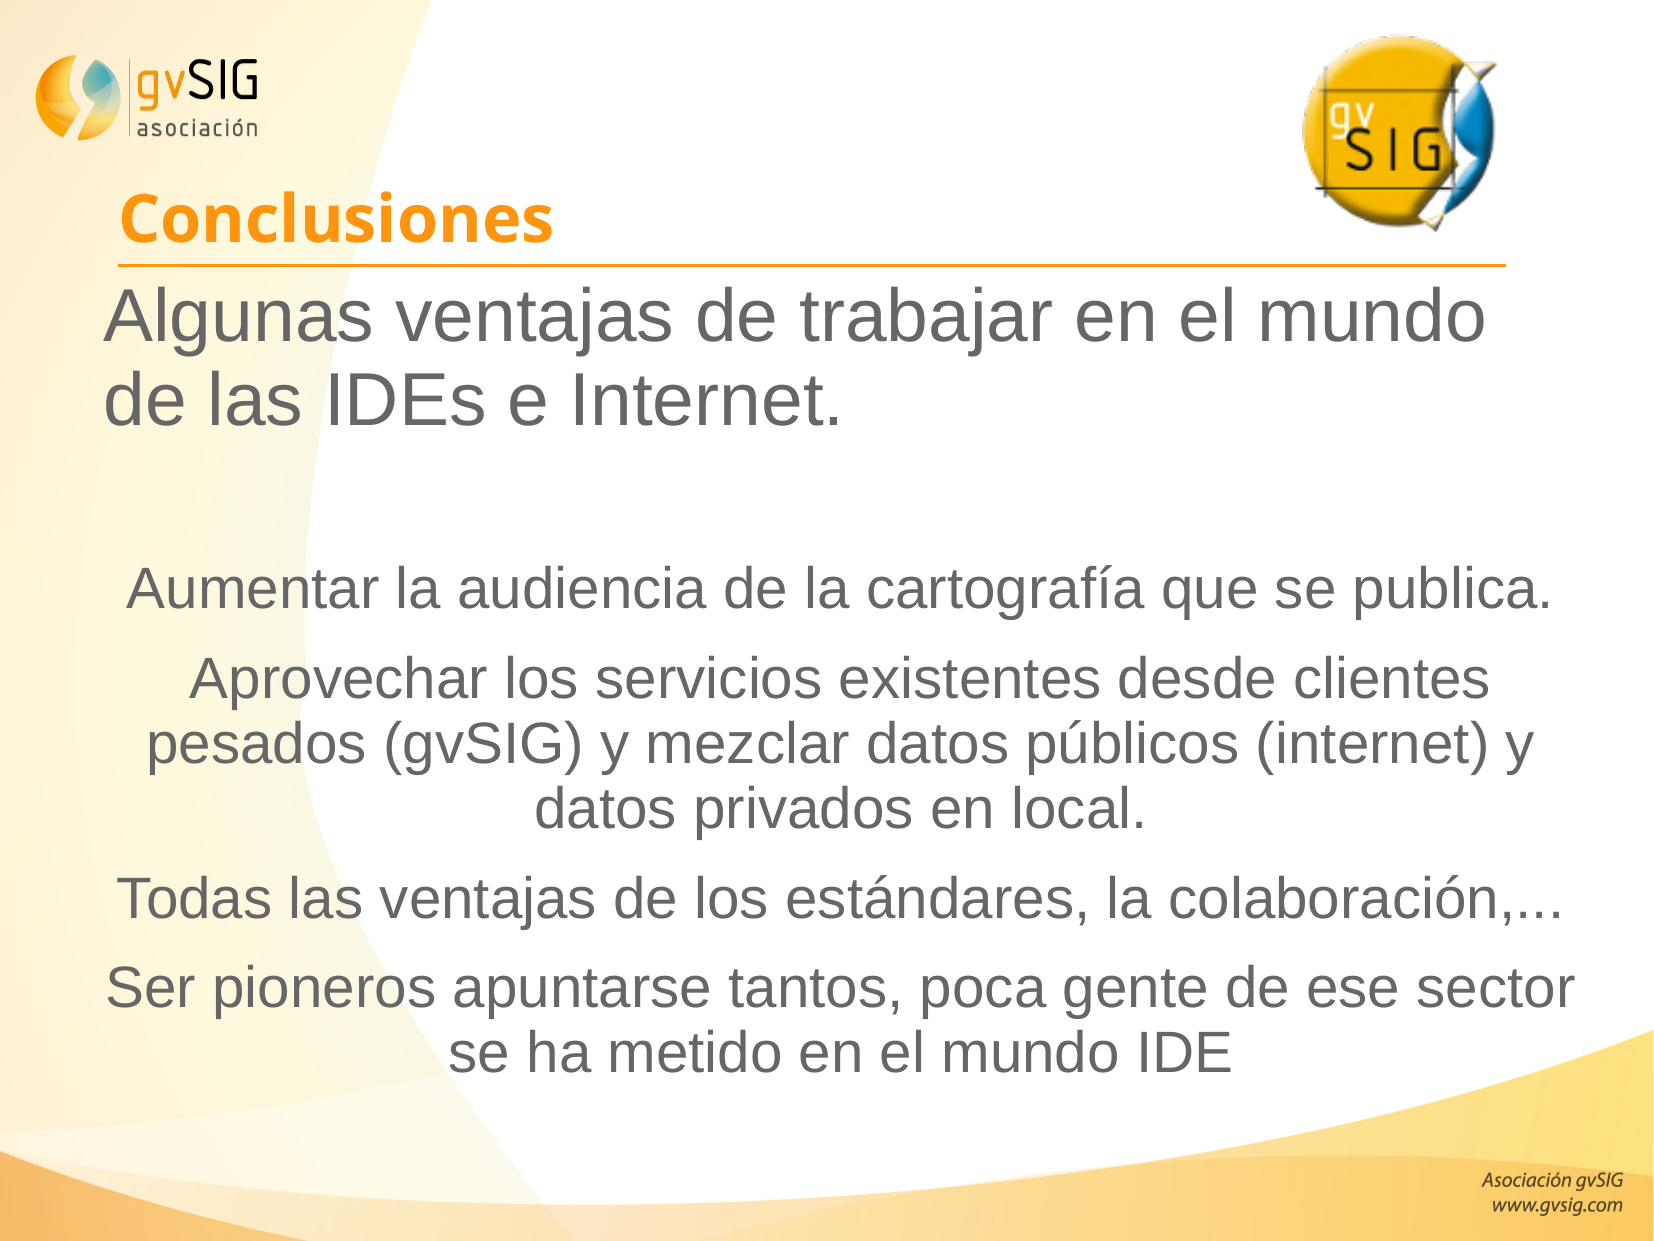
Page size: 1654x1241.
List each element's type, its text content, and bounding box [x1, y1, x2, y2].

picture [0, 0, 1654, 1241]
text_box Algunas ventajas de trabajar en el mundo de las IDEs e Internet. Aumentar la audiencia de la cartografía que se publica. Aprovechar los servicios existentes desde clientes pesados (gvSIG) y mezclar datos públicos (internet) y datos privados en local. Todas las ventajas de los estándares, la colaboración,... Ser pioneros apuntarse tantos, poca gente de ese sector se ha metido en el mundo IDE [88, 265, 1595, 1147]
text_box Conclusiones [118, 177, 1247, 256]
